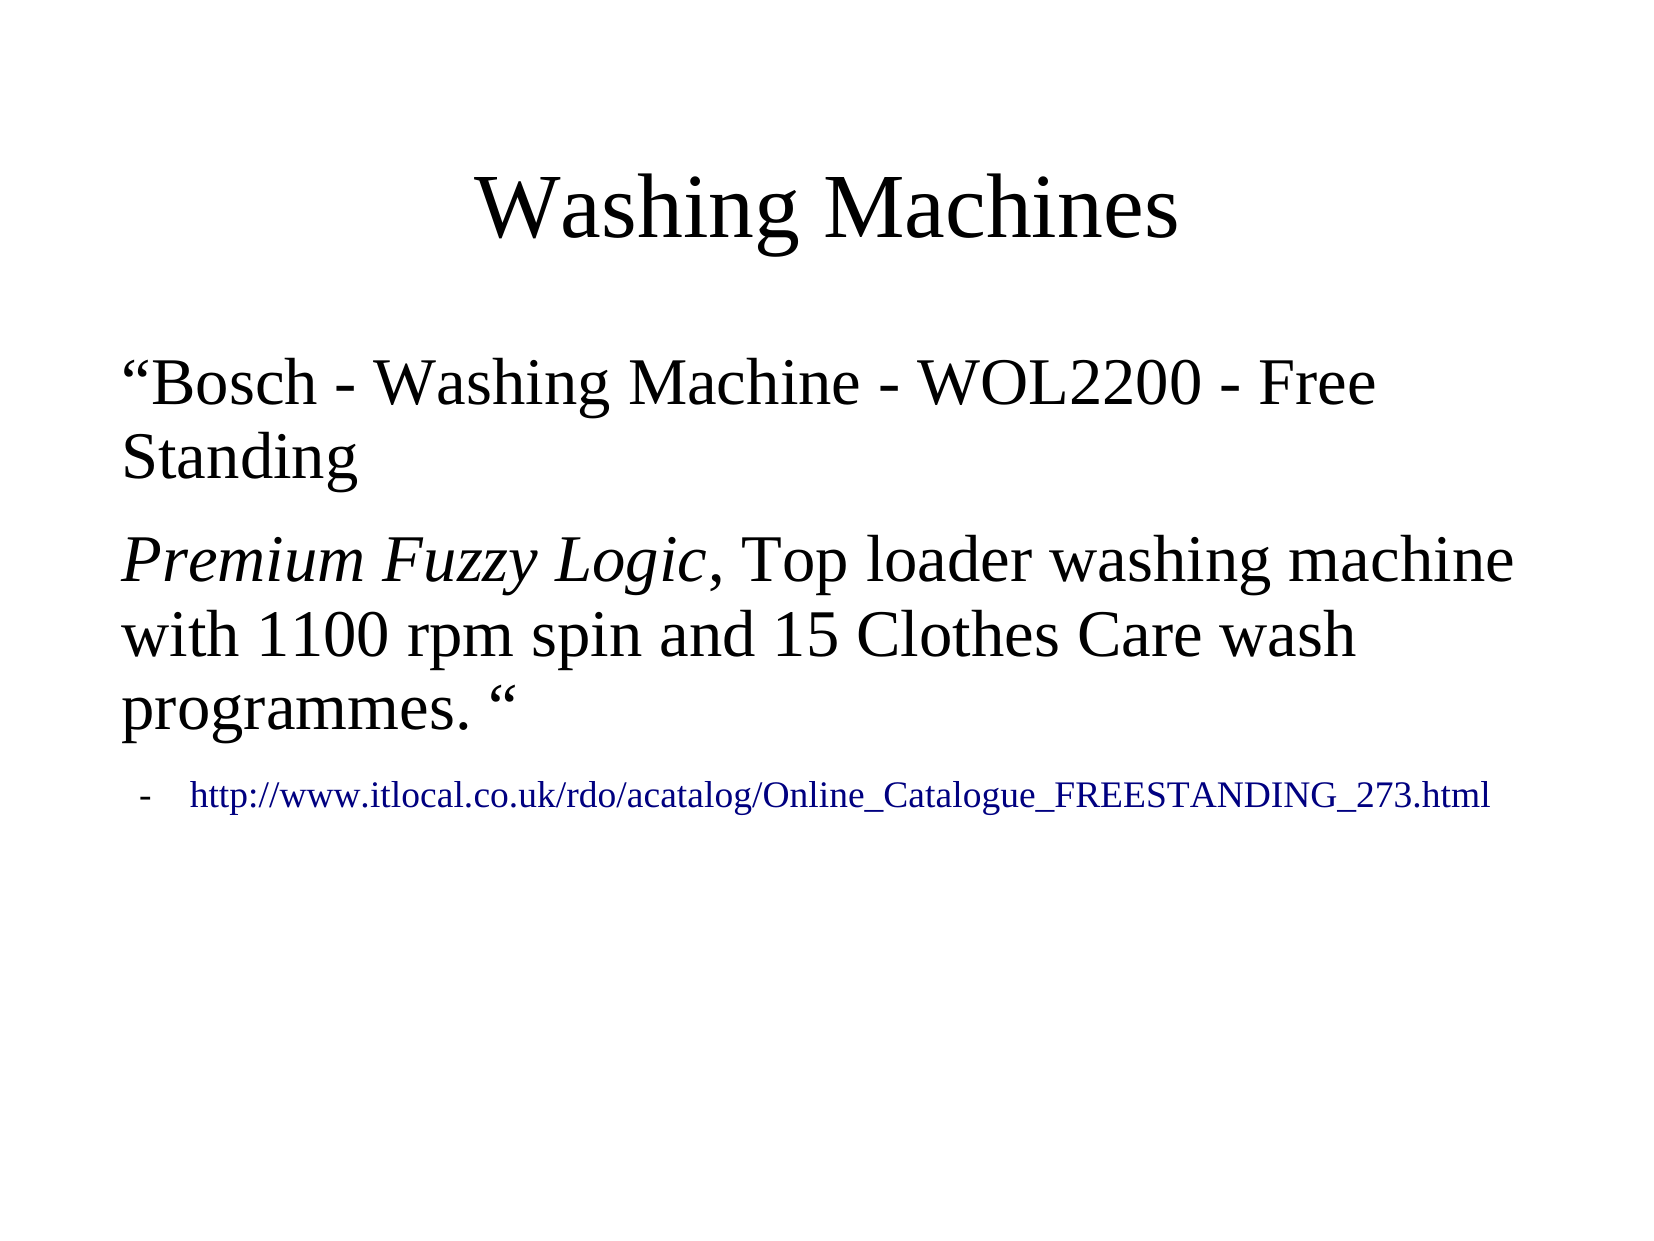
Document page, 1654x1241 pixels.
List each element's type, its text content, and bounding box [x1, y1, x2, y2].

title Washing Machines [121, 102, 1534, 311]
list “Bosch - Washing Machine - WOL2200 - Free Standing Premium Fuzzy Logic, Top loader washing machine with 1100 rpm spin and 15 Clothes Care wash programmes. “ - http://www.itlocal.co.uk/rdo/acatalog/Online_Catalogue_FREESTANDING_273.html [121, 344, 1534, 1127]
